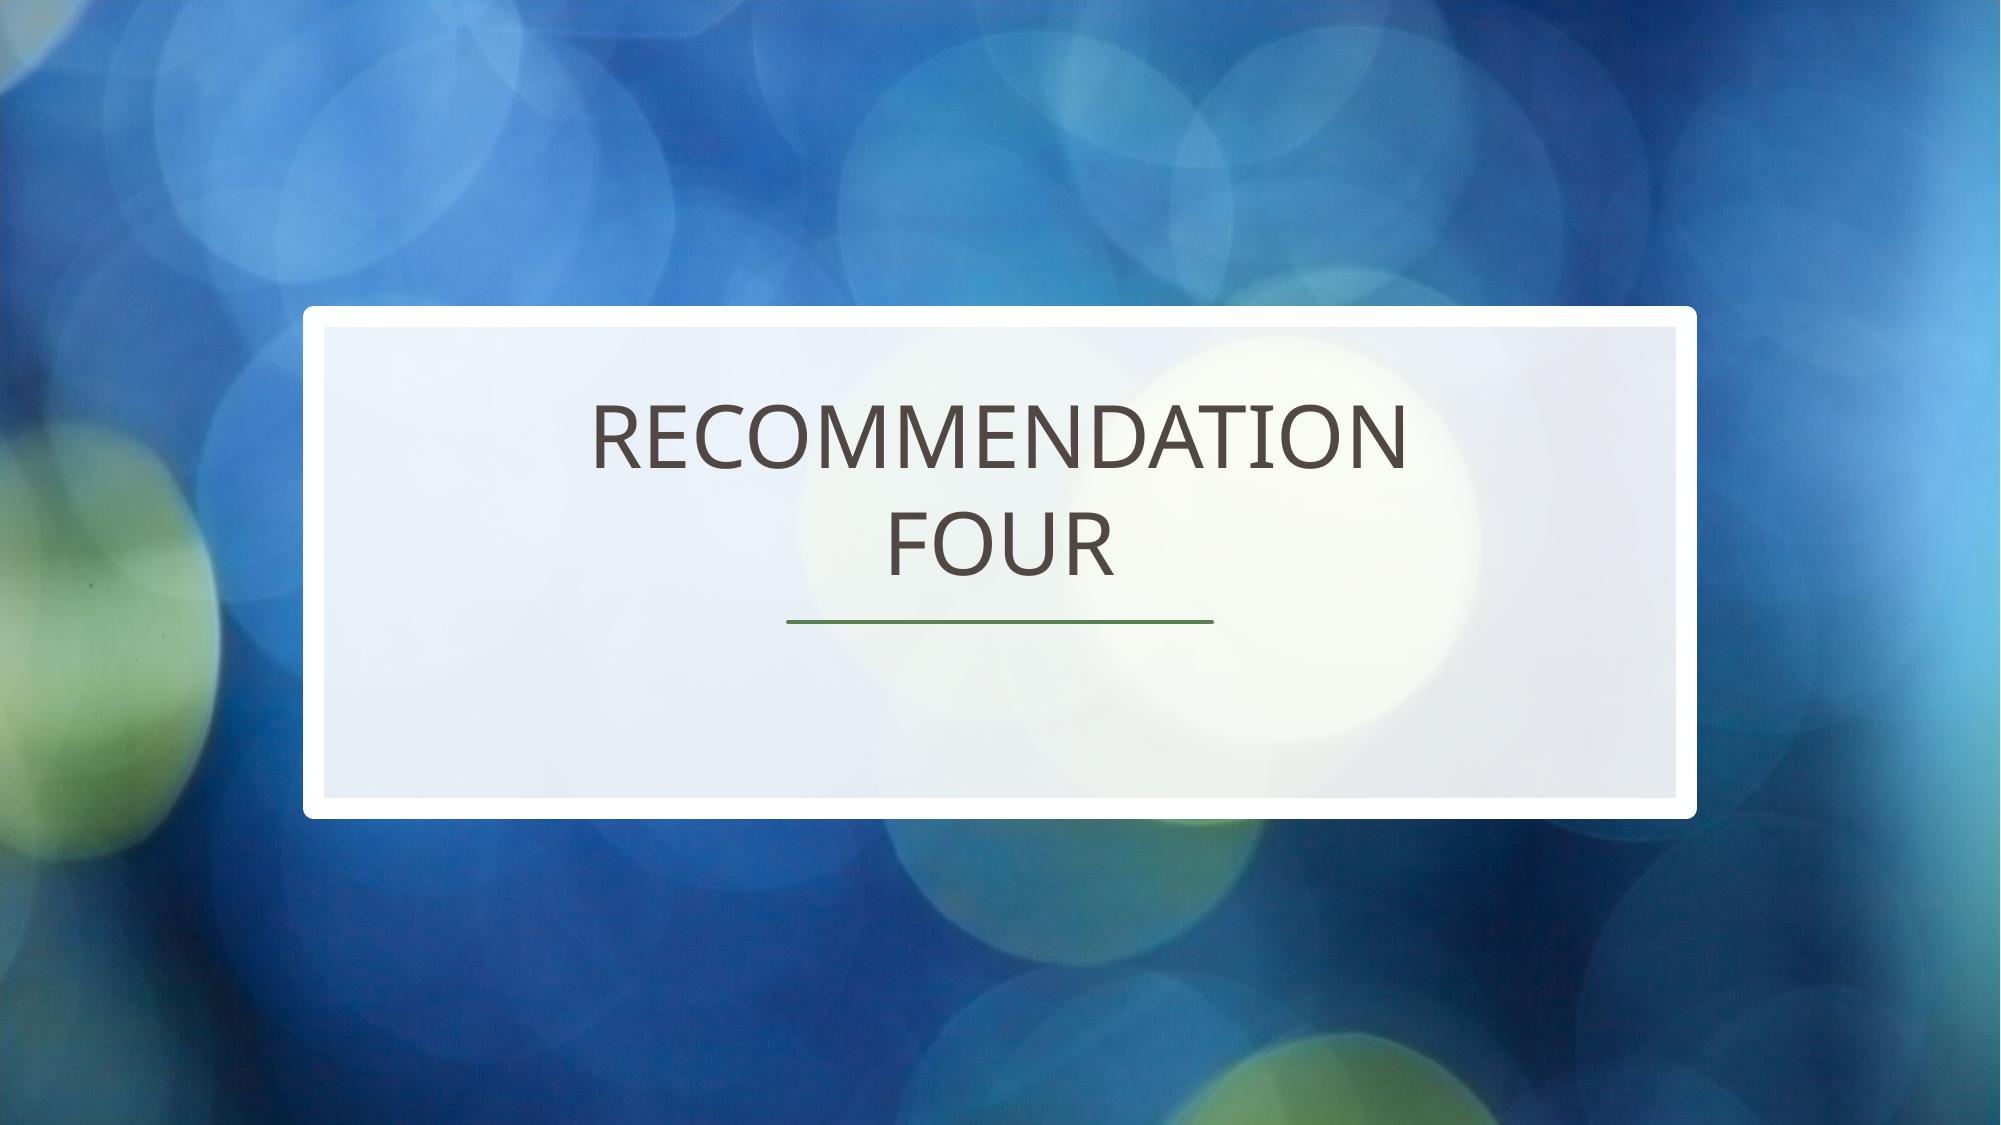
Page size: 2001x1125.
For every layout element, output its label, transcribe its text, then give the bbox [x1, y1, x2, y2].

text_box RECOMMENDATION FOUR [388, 367, 1612, 602]
picture [0, 0, 2000, 1125]
text_box [314, 316, 1686, 808]
